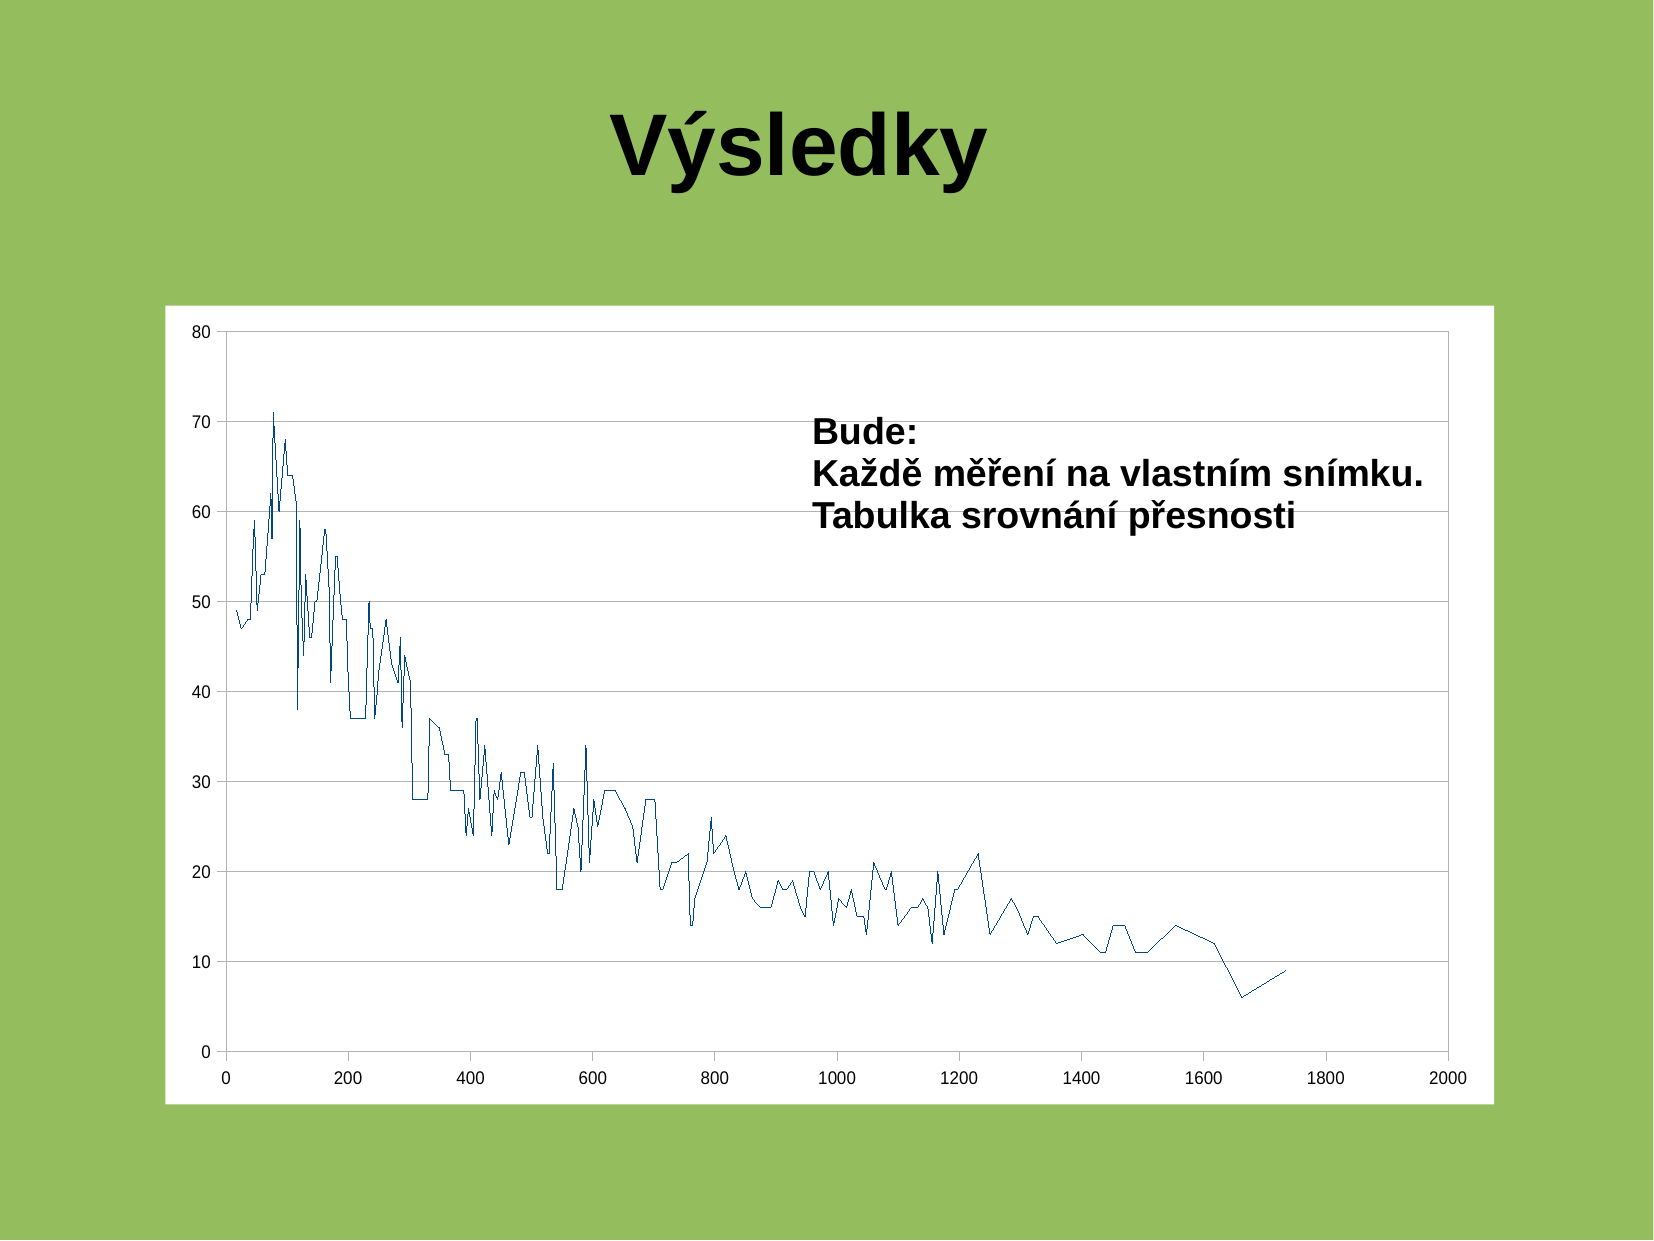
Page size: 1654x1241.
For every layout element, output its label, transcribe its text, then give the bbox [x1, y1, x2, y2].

text_box Výsledky [594, 88, 1004, 202]
chart [165, 305, 1495, 1105]
text_box Bude: Každě měření na vlastním snímku. Tabulka srovnání přesnosti [797, 403, 1439, 591]
